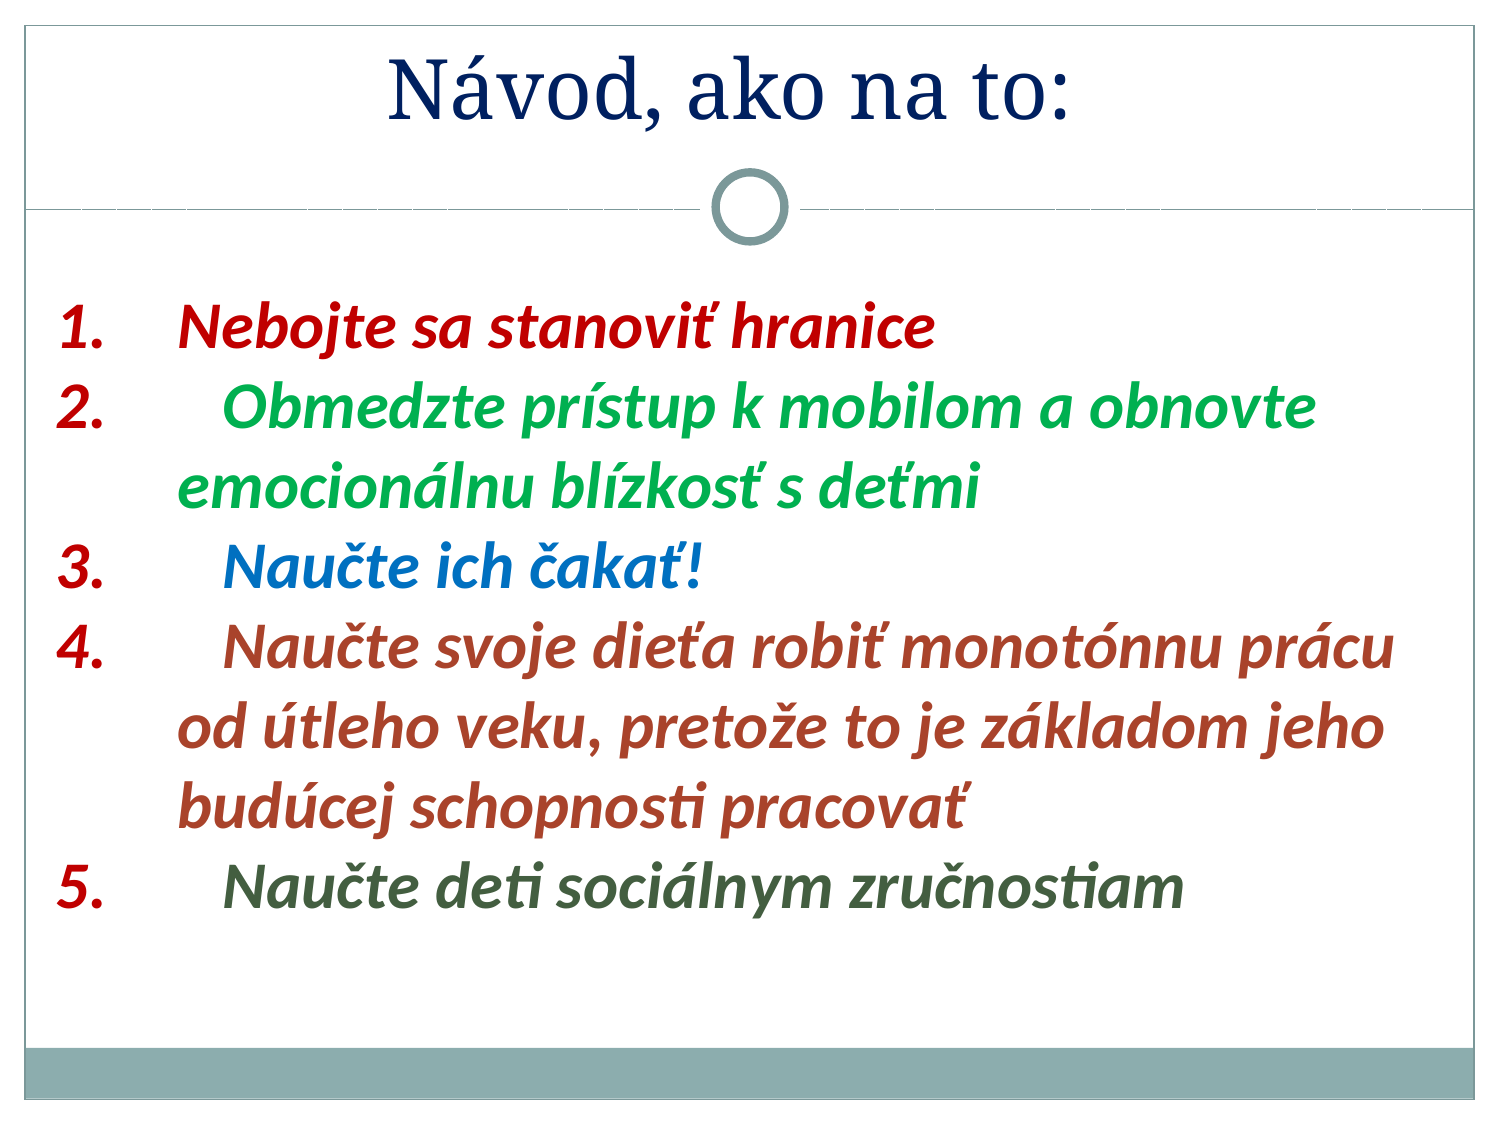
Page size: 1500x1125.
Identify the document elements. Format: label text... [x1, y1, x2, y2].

text_box Nebojte sa stanoviť hranice Obmedzte prístup k mobilom a obnovte emocionálnu blízkosť s deťmi Naučte ich čakať! Naučte svoje dieťa robiť monotónnu prácu od útleho veku, pretože to je základom jeho budúcej schopnosti pracovať Naučte deti sociálnym zručnostiam [41, 255, 1454, 1000]
title Návod, ako na to: [29, 54, 1430, 244]
